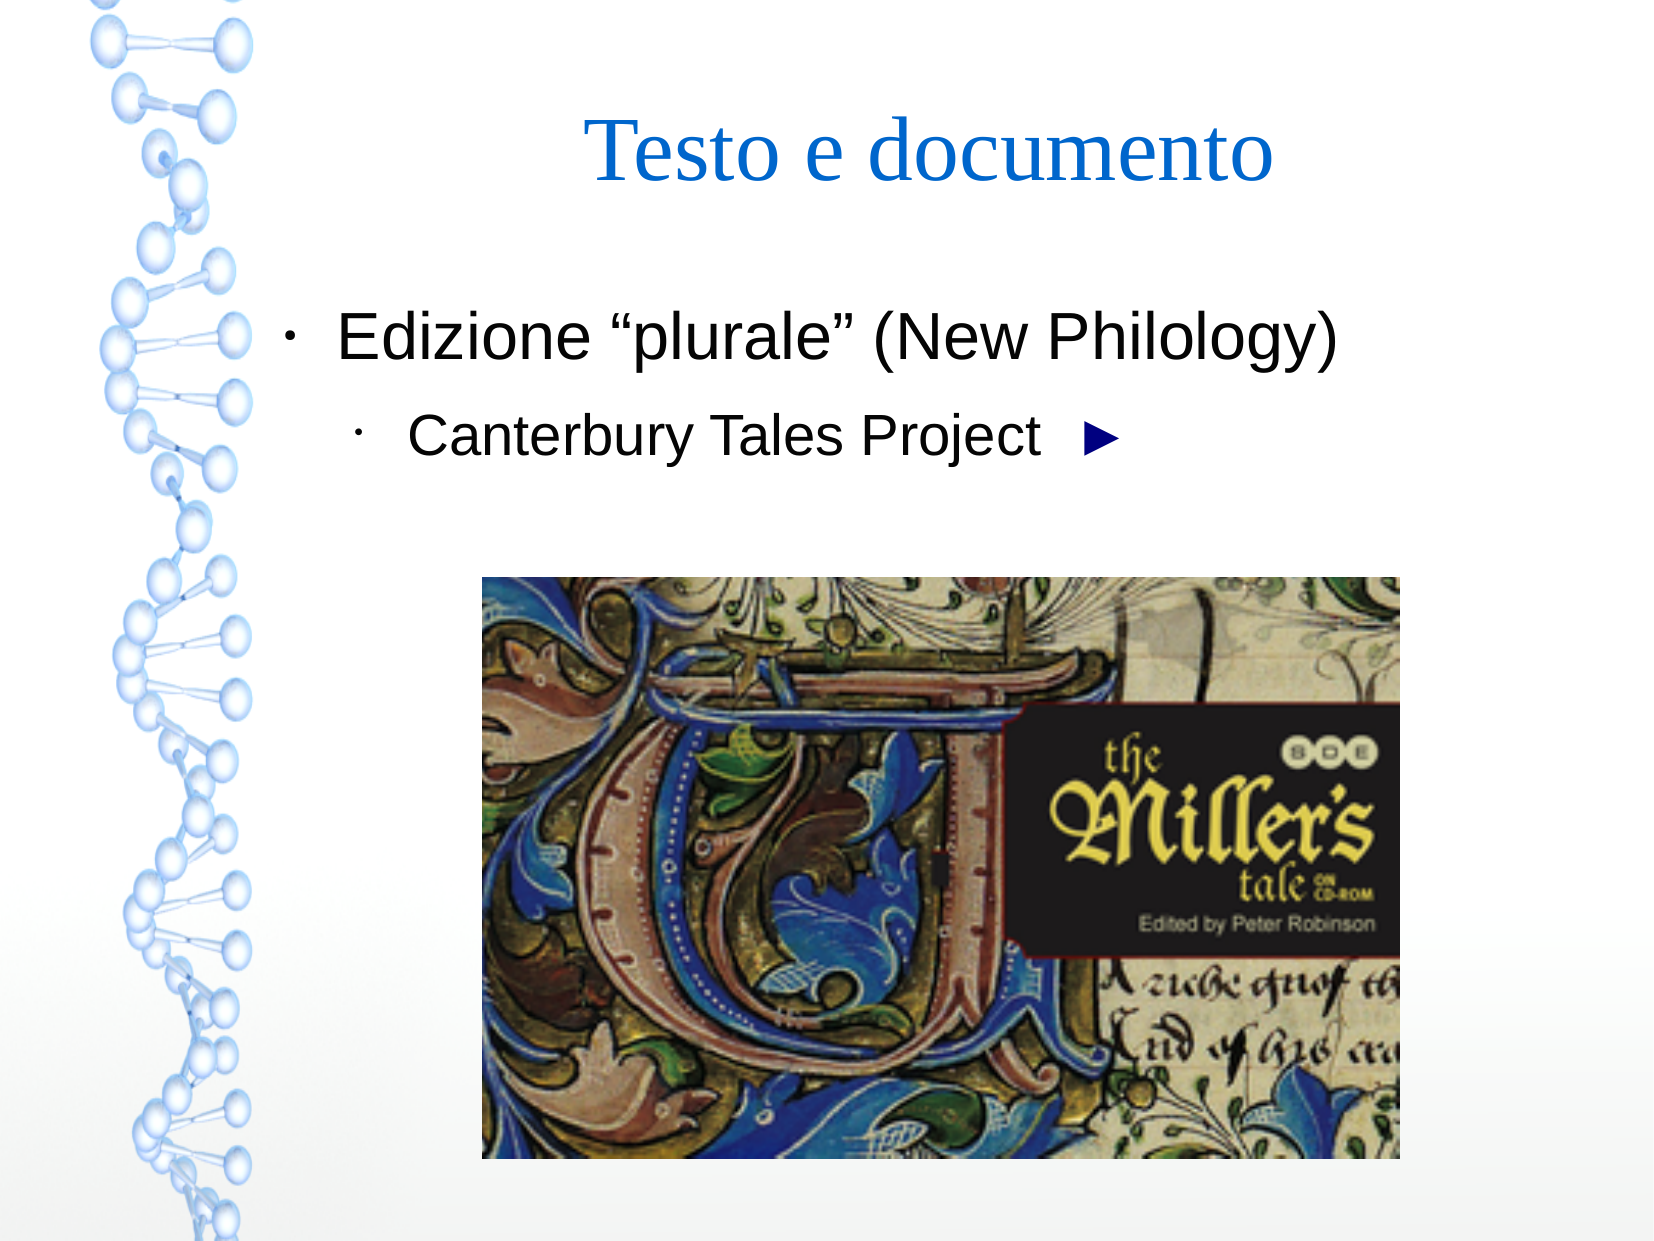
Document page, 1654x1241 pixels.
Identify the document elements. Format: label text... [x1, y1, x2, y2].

list Edizione “plurale” (New Philology) Canterbury Tales Project ► [265, 299, 1595, 1019]
title Testo e documento [265, 47, 1595, 253]
picture [0, 0, 1654, 1241]
